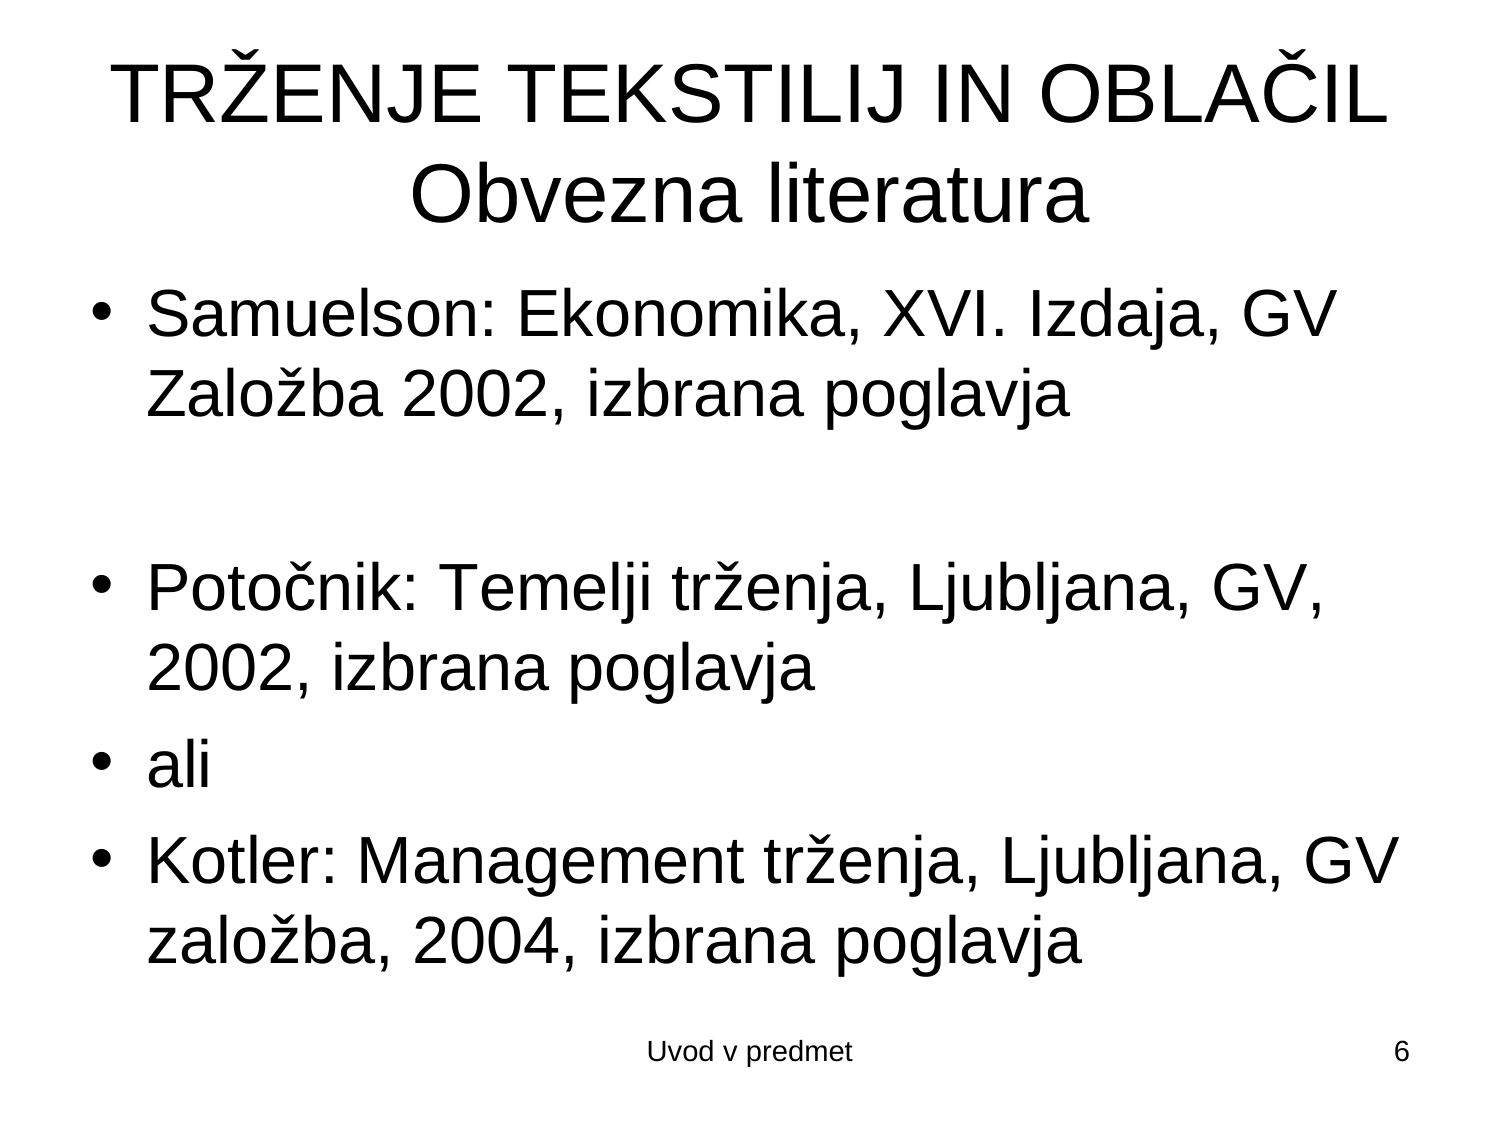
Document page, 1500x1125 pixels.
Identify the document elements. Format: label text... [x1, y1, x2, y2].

list Samuelson: Ekonomika, XVI. Izdaja, GV Založba 2002, izbrana poglavja Potočnik: Temelji trženja, Ljubljana, GV, 2002, izbrana poglavja ali Kotler: Management trženja, Ljubljana, GV založba, 2004, izbrana poglavja [75, 262, 1426, 1125]
title TRŽENJE TEKSTILIJ IN OBLAČIL Obvezna literatura [75, 31, 1426, 247]
